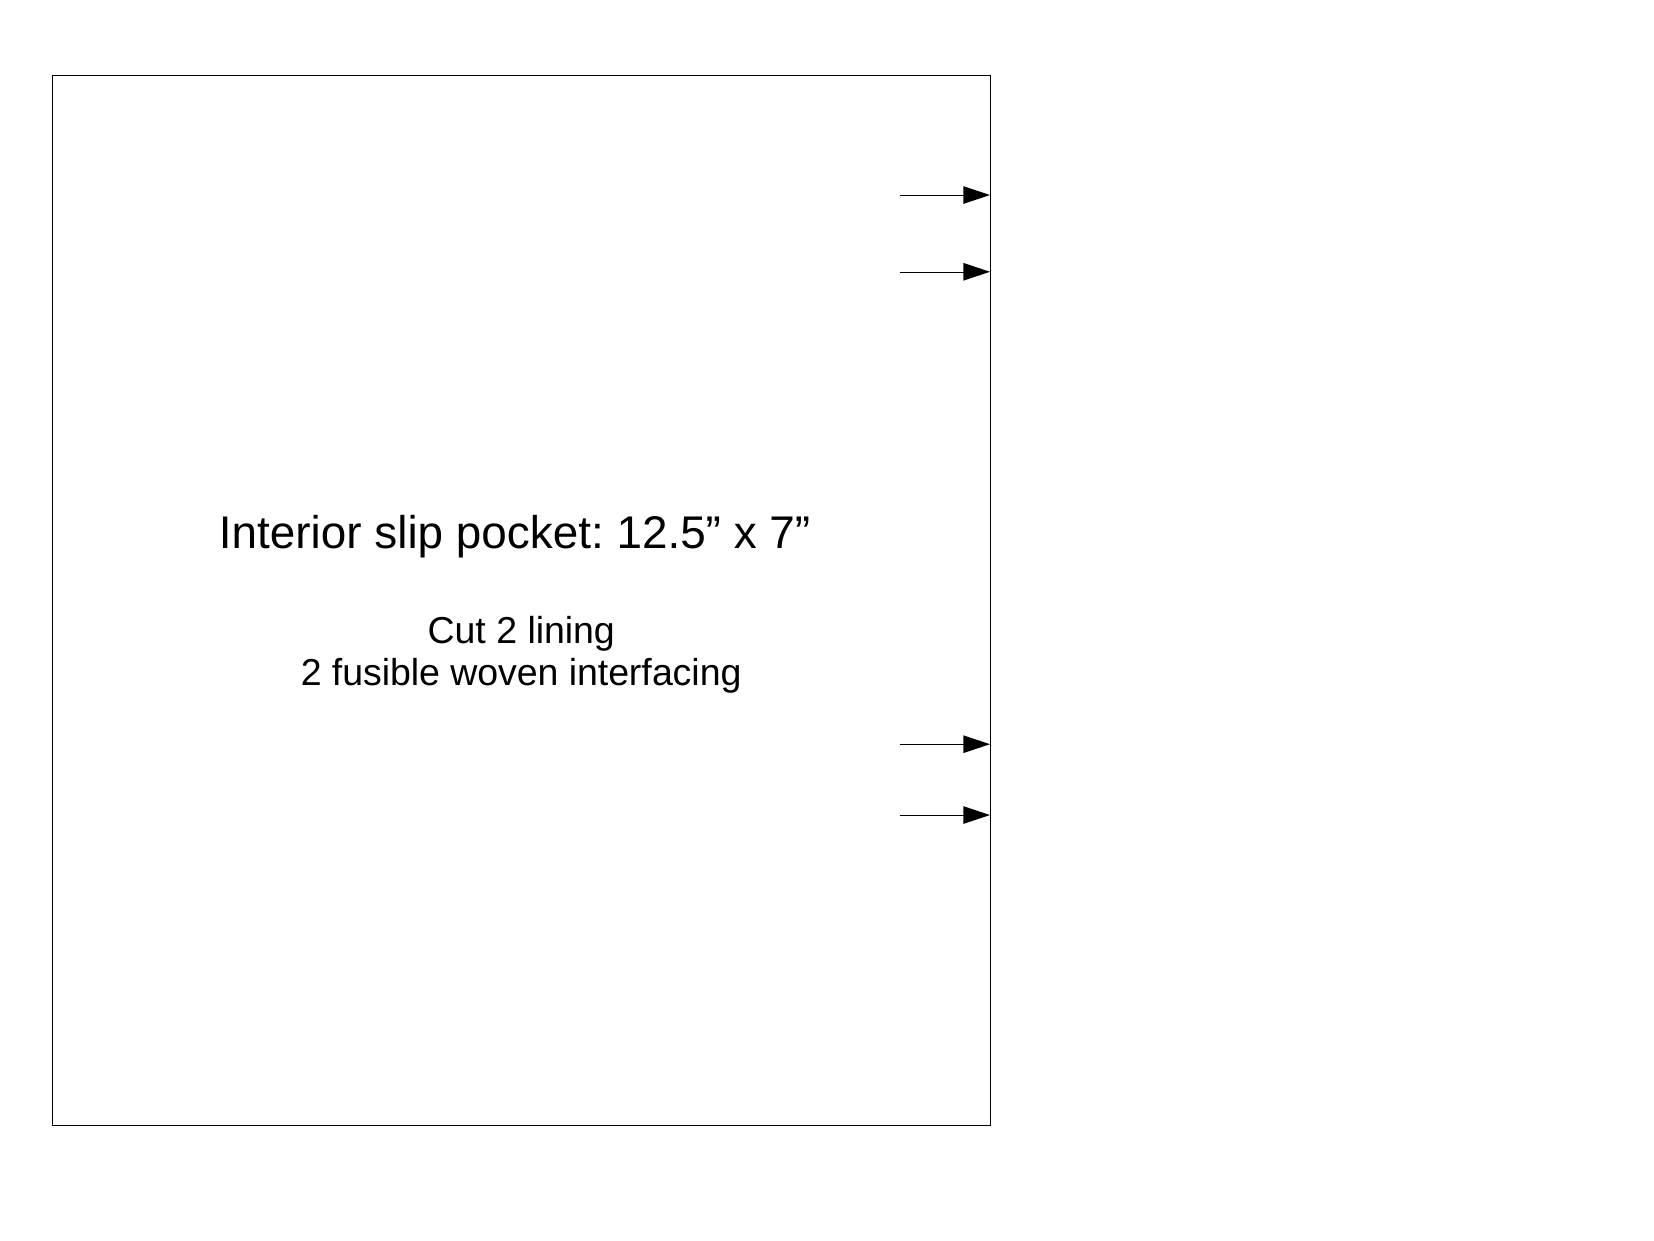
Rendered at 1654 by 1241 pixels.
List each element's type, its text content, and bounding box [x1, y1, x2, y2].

text_box Interior slip pocket: 12.5” x 7” Cut 2 lining 2 fusible woven interfacing [52, 75, 991, 1126]
